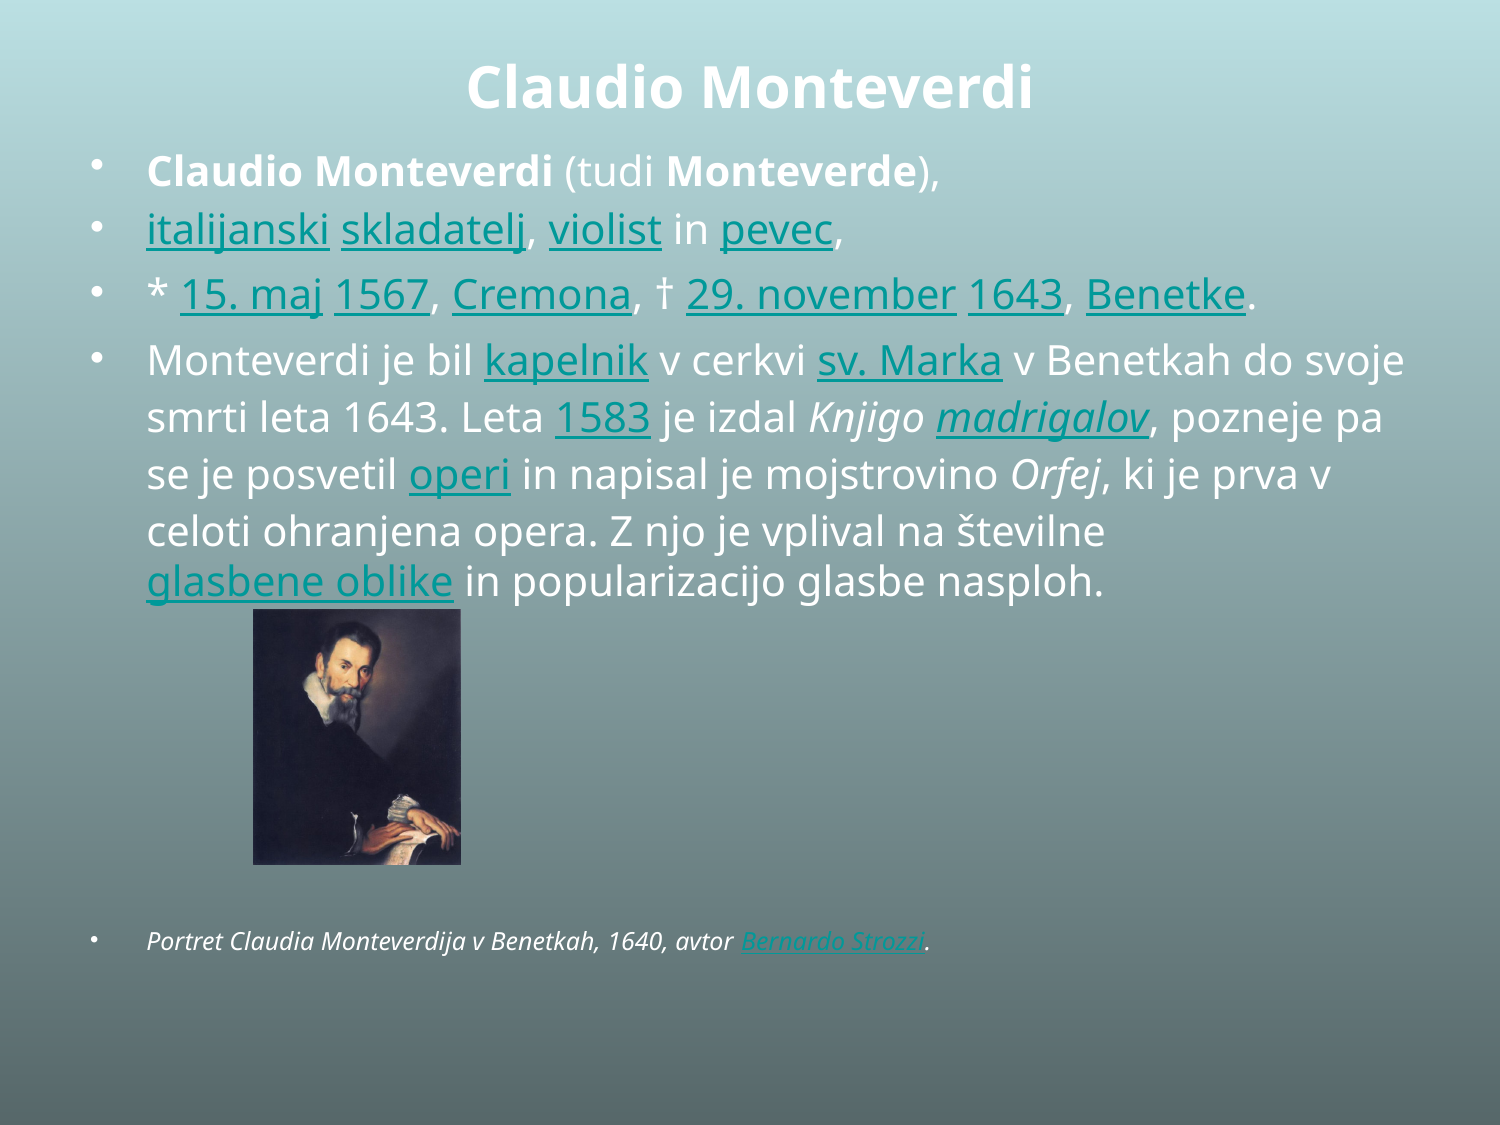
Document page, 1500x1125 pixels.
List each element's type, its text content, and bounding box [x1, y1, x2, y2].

list Claudio Monteverdi (tudi Monteverde), italijanski skladatelj, violist in pevec, * 15. maj 1567, Cremona, † 29. november 1643, Benetke. Monteverdi je bil kapelnik v cerkvi sv. Marka v Benetkah do svoje smrti leta 1643. Leta 1583 je izdal Knjigo madrigalov, pozneje pa se je posvetil operi in napisal je mojstrovino Orfej, ki je prva v celoti ohranjena opera. Z njo je vplival na številne glasbene oblike in popularizacijo glasbe nasploh. Portret Claudia Monteverdija v Benetkah, 1640, avtor Bernardo Strozzi. [75, 137, 1425, 1005]
picture [253, 609, 461, 866]
title Claudio Monteverdi [75, 45, 1425, 126]
